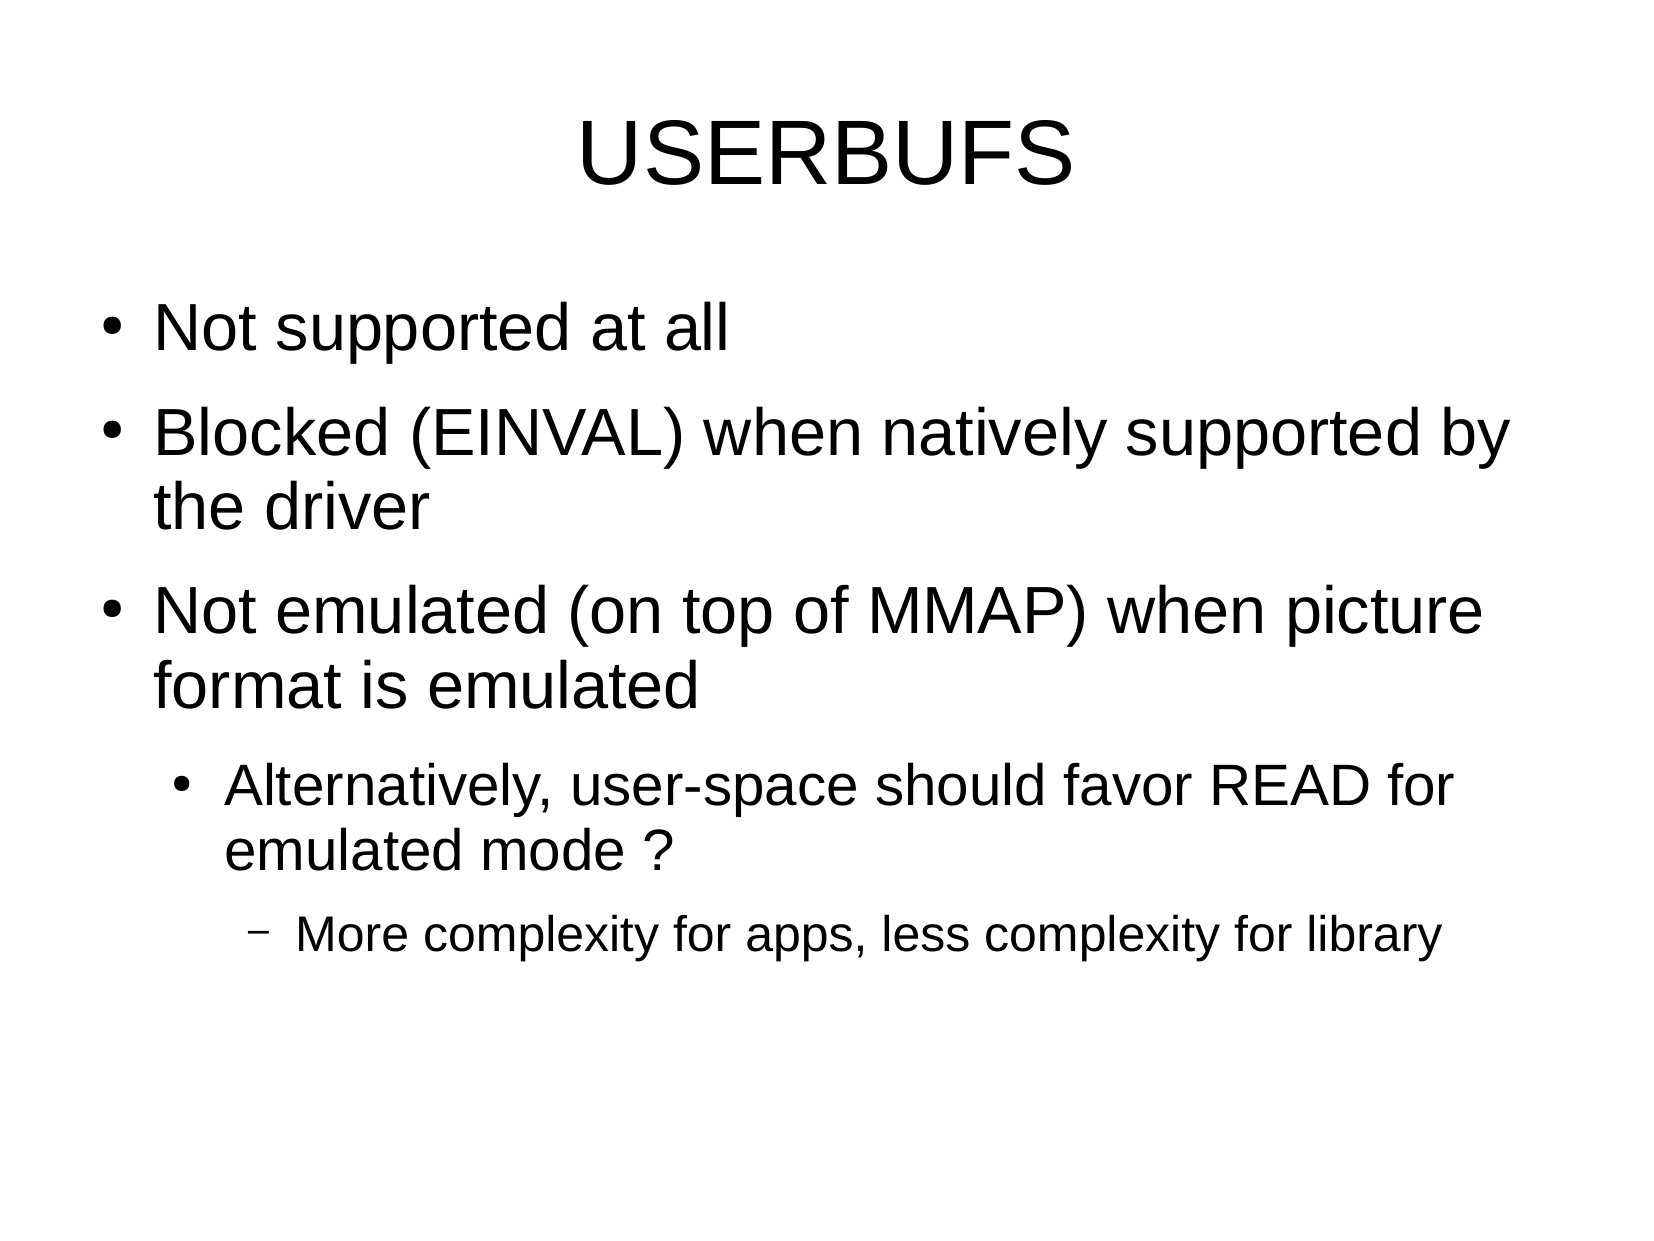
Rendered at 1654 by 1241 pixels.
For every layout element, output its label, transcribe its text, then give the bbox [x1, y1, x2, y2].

list Not supported at all Blocked (EINVAL) when natively supported by the driver Not emulated (on top of MMAP) when picture format is emulated Alternatively, user-space should favor READ for emulated mode ? More complexity for apps, less complexity for library [82, 290, 1571, 1109]
title USERBUFS [82, 56, 1571, 250]
